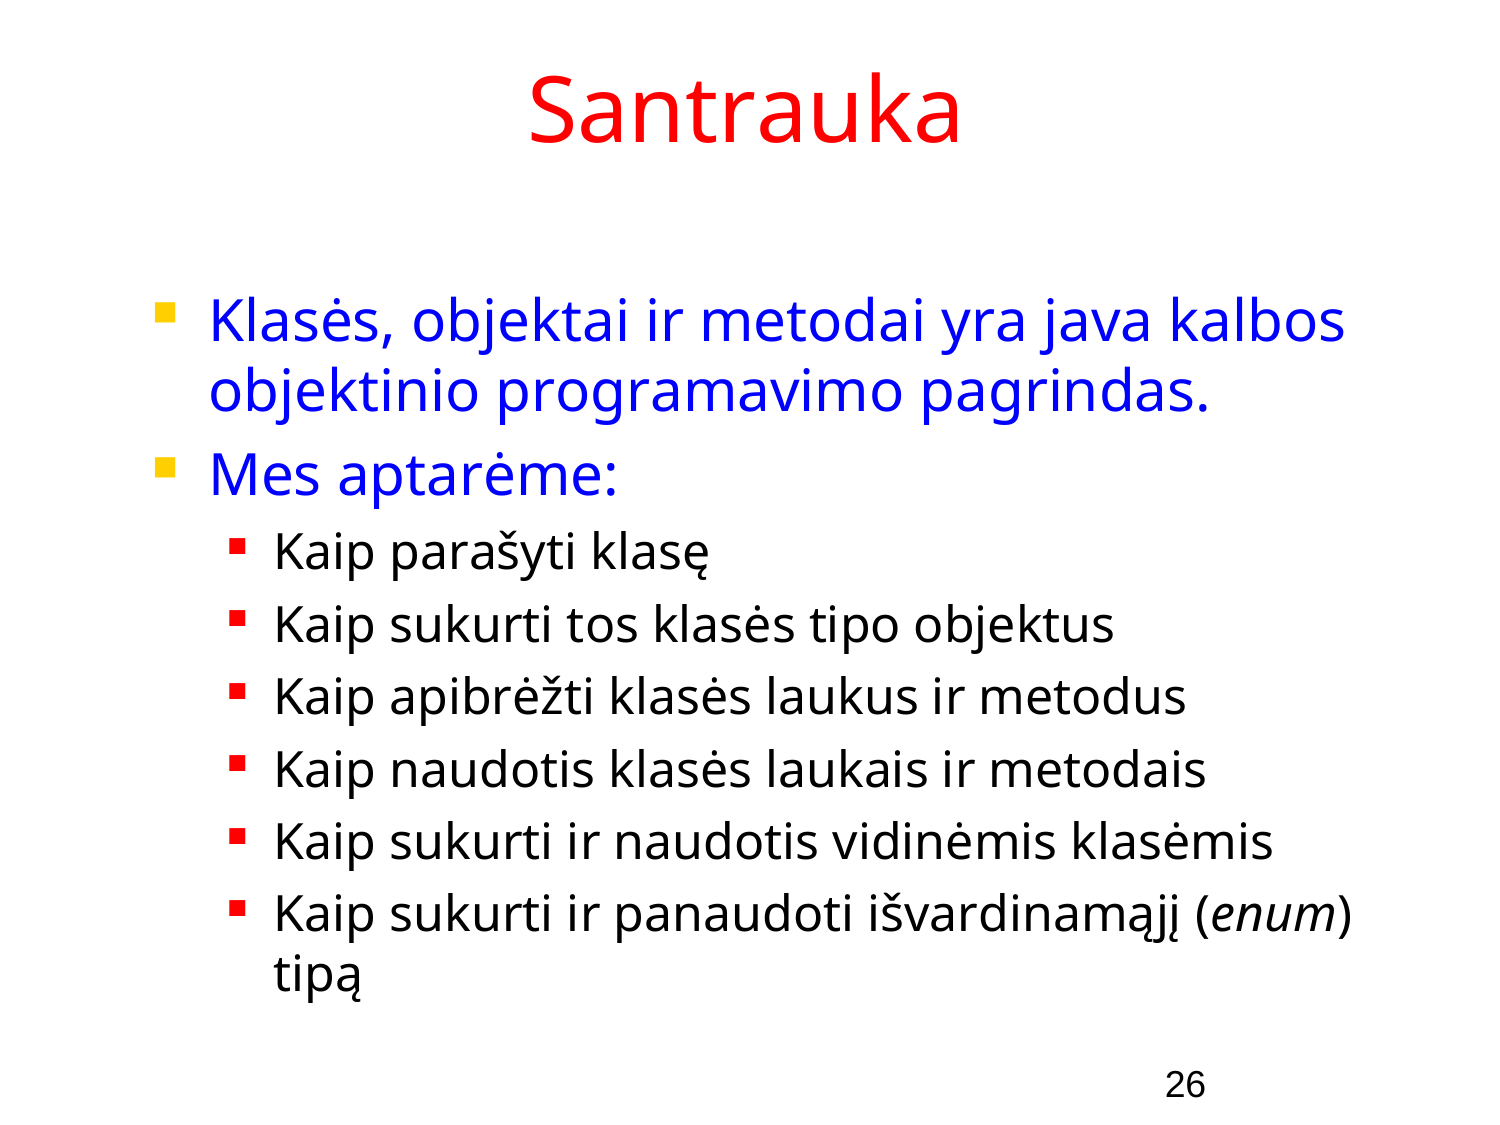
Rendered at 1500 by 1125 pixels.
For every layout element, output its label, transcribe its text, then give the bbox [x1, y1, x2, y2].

list Klasės, objektai ir metodai yra java kalbos objektinio programavimo pagrindas. Mes aptarėme: Kaip parašyti klasę Kaip sukurti tos klasės tipo objektus Kaip apibrėžti klasės laukus ir metodus Kaip naudotis klasės laukais ir metodais Kaip sukurti ir naudotis vidinėmis klasėmis Kaip sukurti ir panaudoti išvardinamąjį (enum) tipą [137, 275, 1463, 1023]
title Santrauka [24, 24, 1468, 188]
